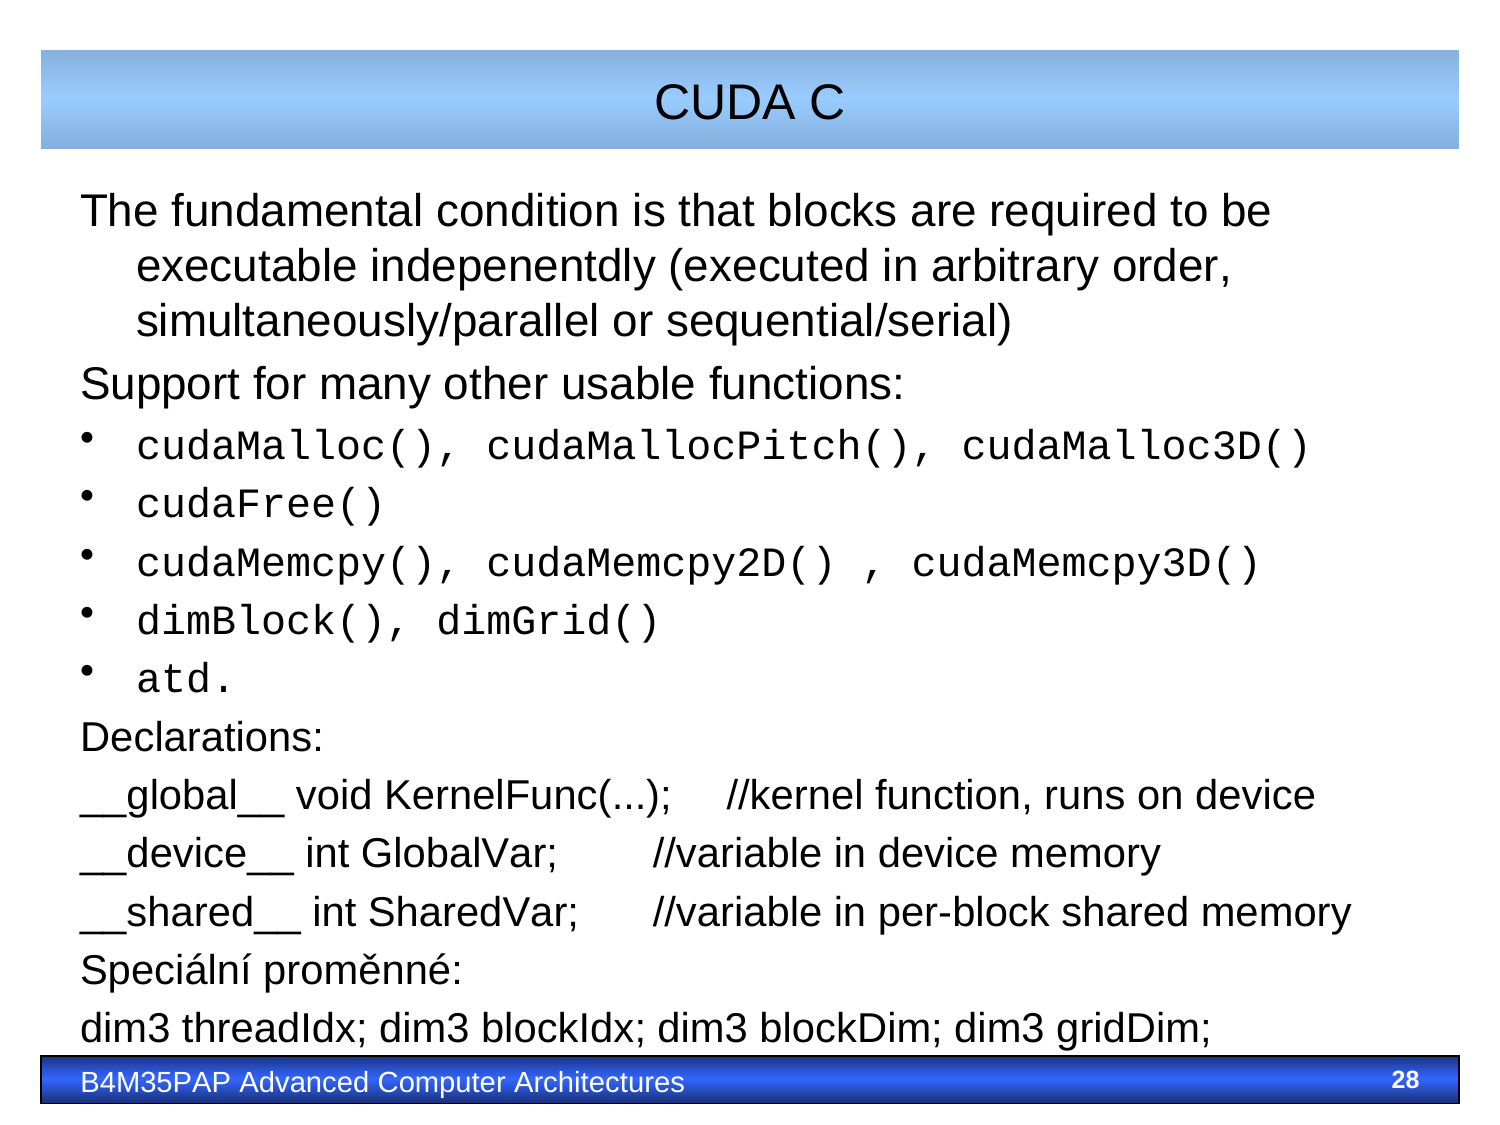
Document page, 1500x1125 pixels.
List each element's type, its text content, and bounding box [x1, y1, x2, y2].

title CUDA C [41, 50, 1459, 149]
list The fundamental condition is that blocks are required to be executable indepenentdly (executed in arbitrary order, simultaneously/parallel or sequential/serial) Support for many other usable functions: cudaMalloc(), cudaMallocPitch(), cudaMalloc3D() cudaFree() cudaMemcpy(), cudaMemcpy2D() , cudaMemcpy3D() dimBlock(), dimGrid() atd. Declarations: __global__ void KernelFunc(...); //kernel function, runs on device __device__ int GlobalVar; //variable in device memory __shared__ int SharedVar; //variable in per-block shared memory Speciální proměnné: dim3 threadIdx; dim3 blockIdx; dim3 blockDim; dim3 gridDim; [64, 172, 1436, 1000]
